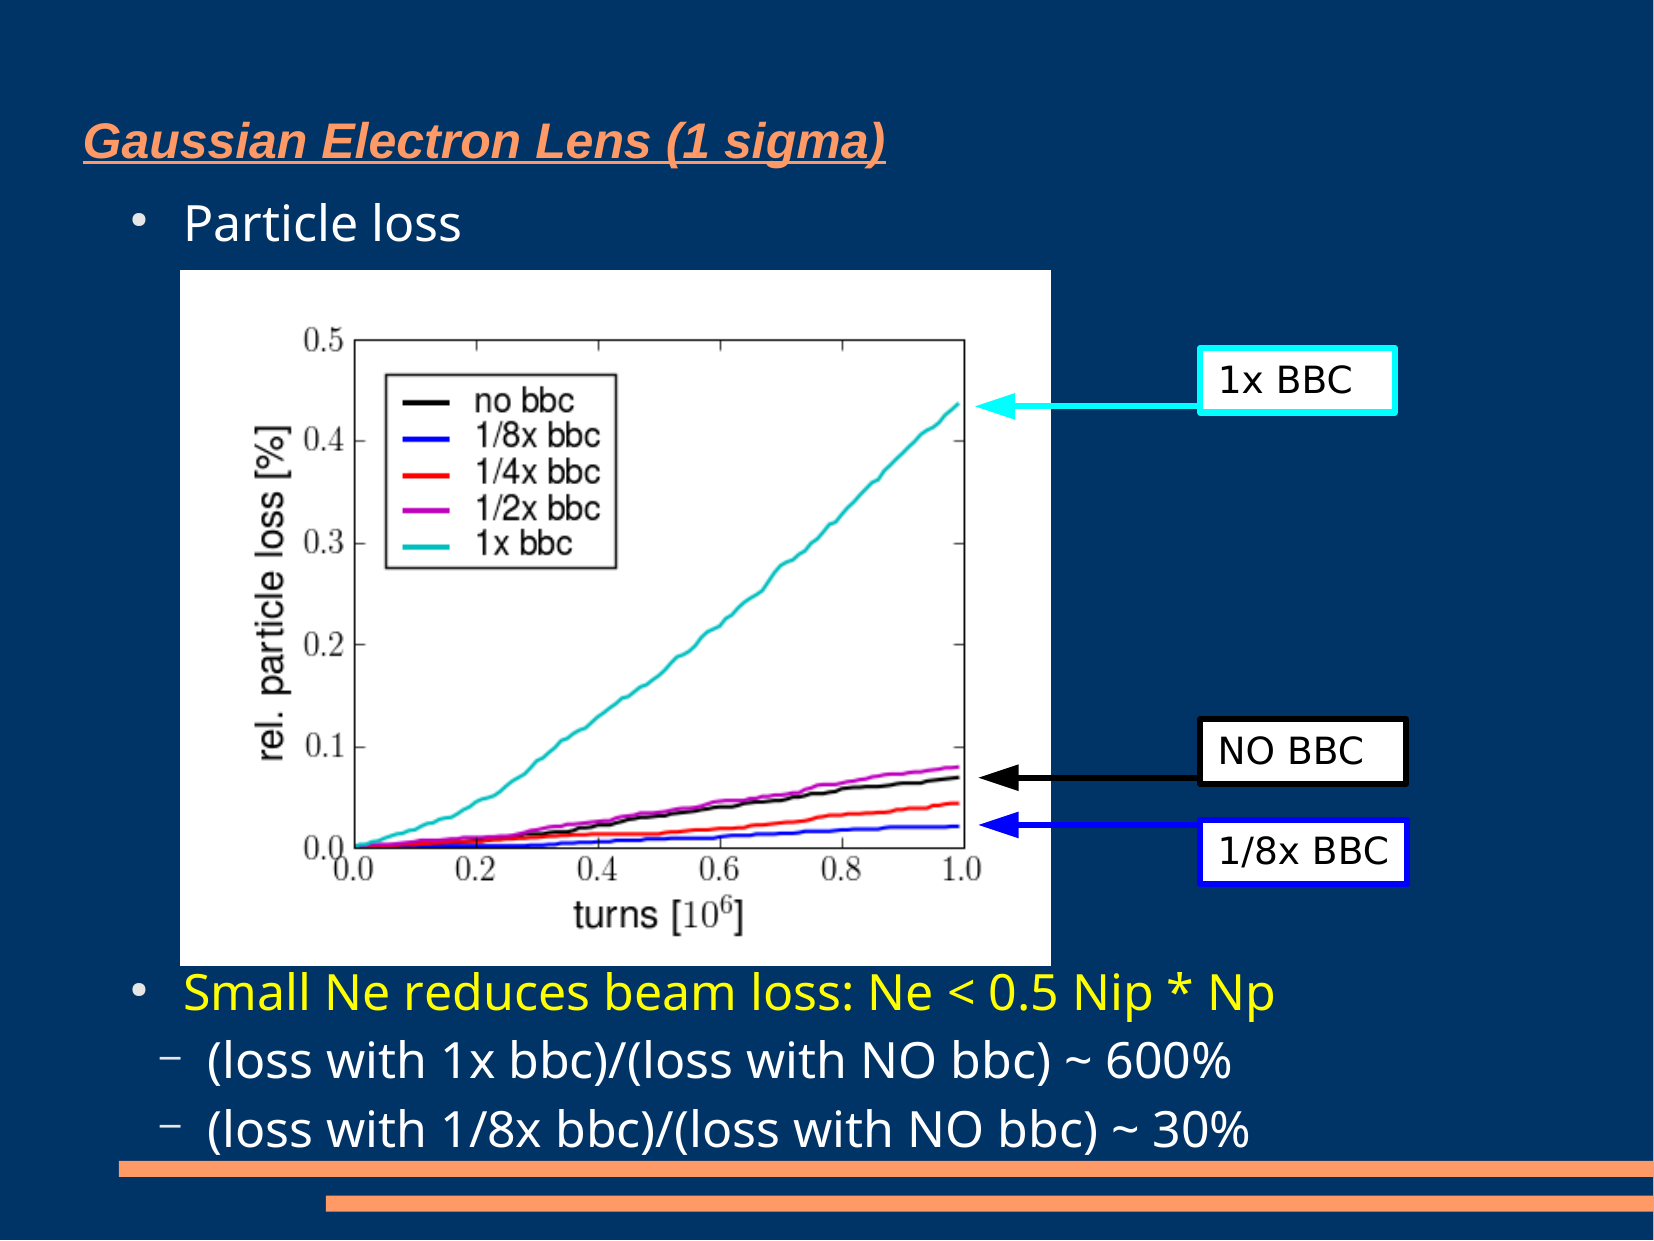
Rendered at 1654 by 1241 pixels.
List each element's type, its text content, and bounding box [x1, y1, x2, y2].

text_box NO BBC [1200, 719, 1407, 784]
picture [180, 270, 1051, 966]
list Small Ne reduces beam loss: Ne < 0.5 Nip * Np (loss with 1x bbc)/(loss with NO bbc) ~ 600% (loss with 1/8x bbc)/(loss with NO bbc) ~ 30% [112, 957, 1524, 1166]
list Particle loss [112, 187, 526, 263]
text_box 1/8x BBC [1200, 819, 1408, 885]
title Gaussian Electron Lens (1 sigma) [82, 56, 1571, 226]
text_box 1x BBC [1200, 348, 1395, 413]
